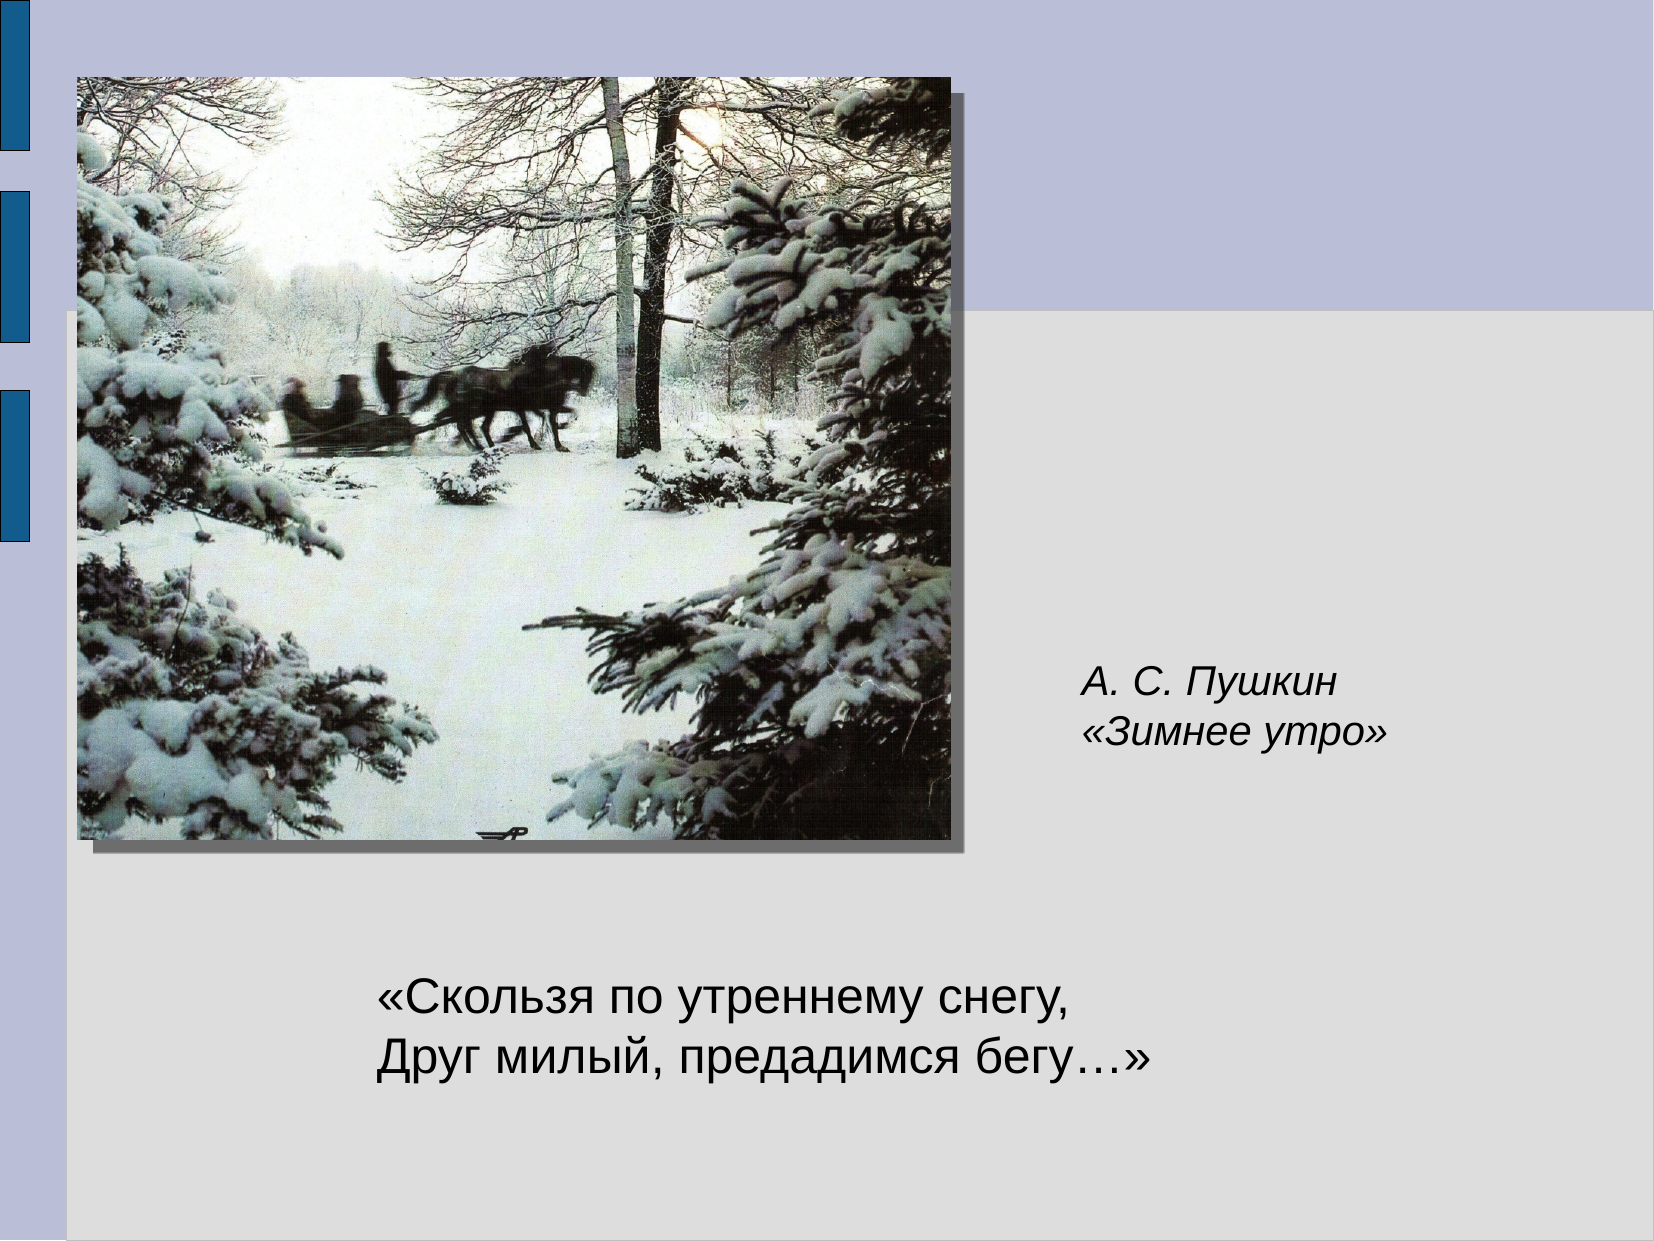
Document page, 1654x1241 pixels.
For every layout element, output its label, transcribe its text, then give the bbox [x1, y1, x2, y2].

text_box «Скользя по утреннему снегу, Друг милый, предадимся бегу…» [362, 955, 1167, 1092]
picture [77, 77, 951, 840]
text_box А. С. Пушкин «Зимнее утро» [1067, 645, 1404, 762]
